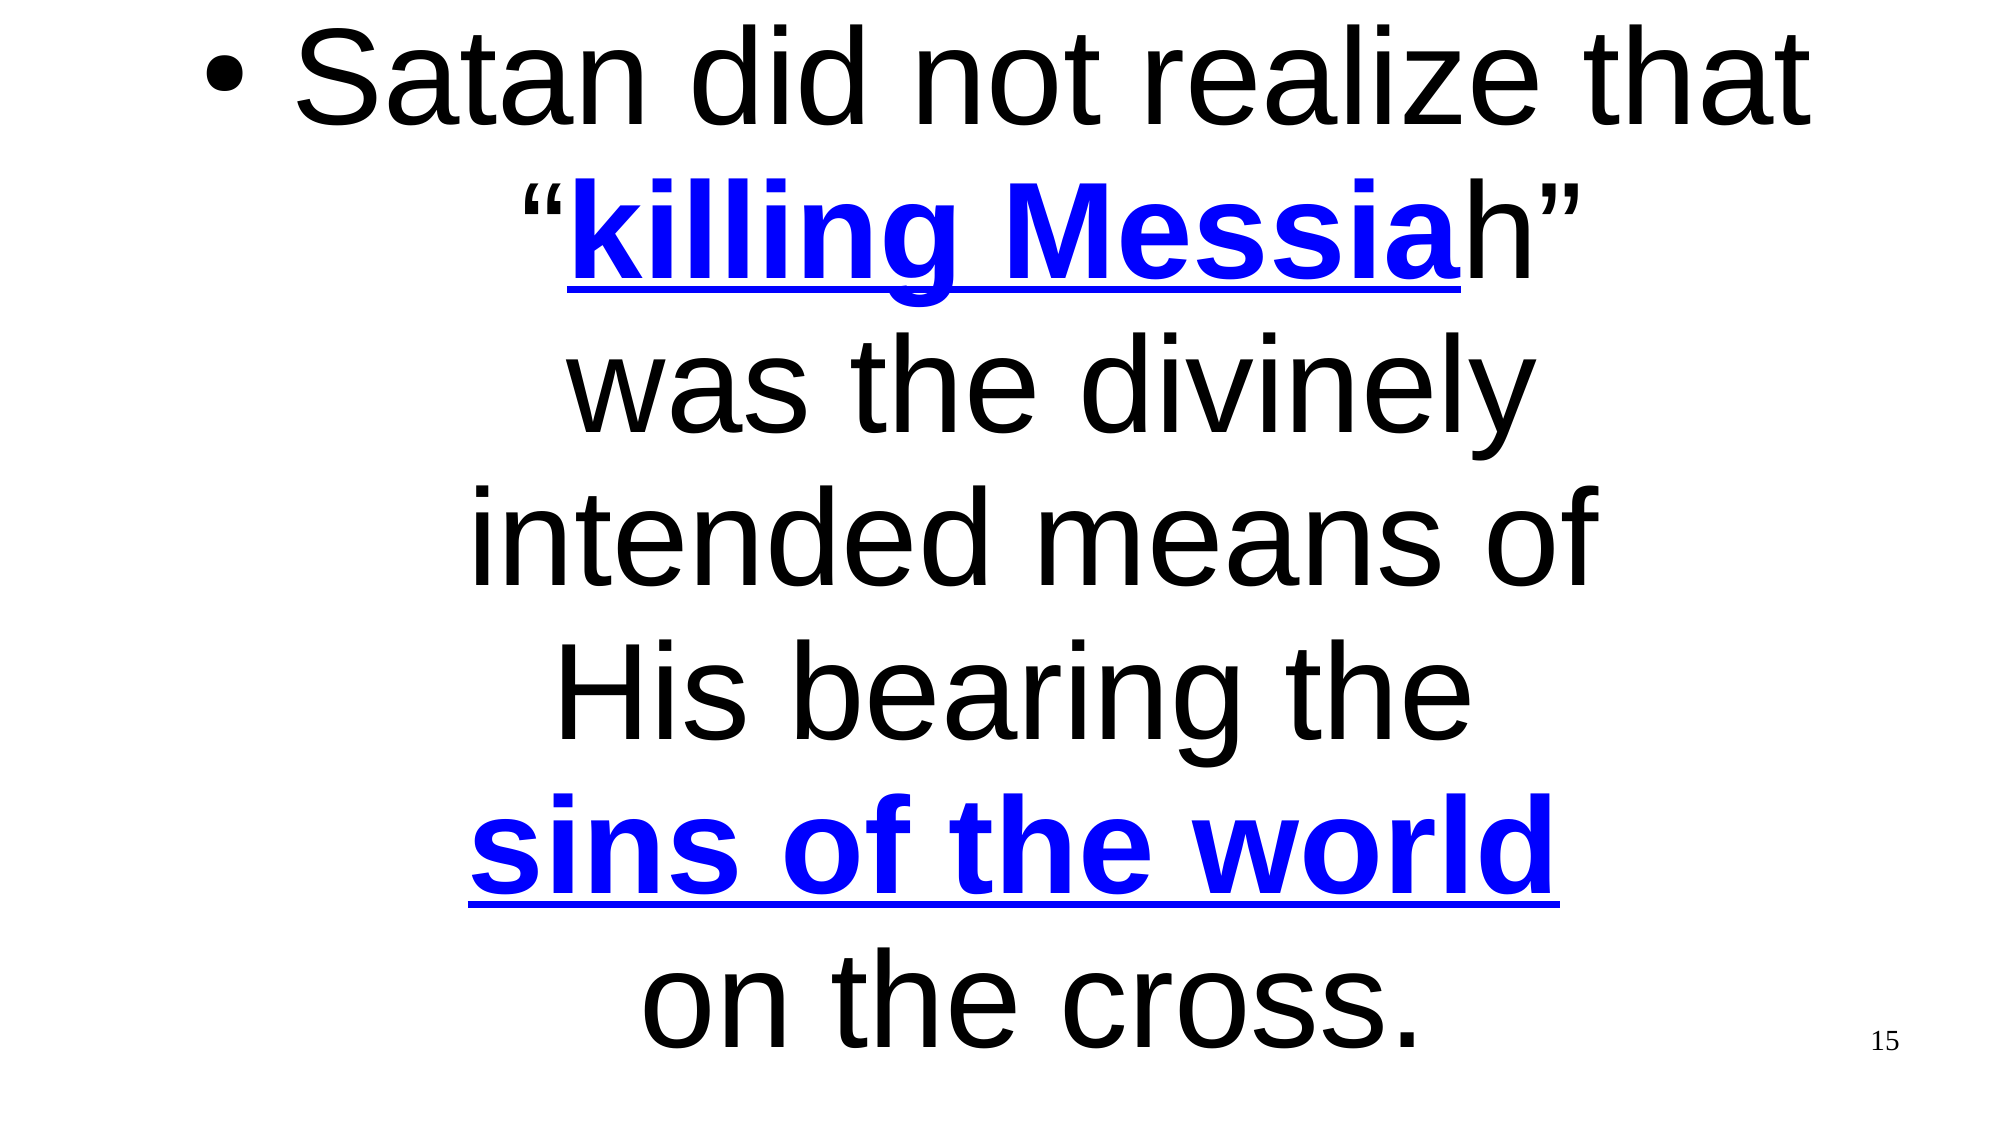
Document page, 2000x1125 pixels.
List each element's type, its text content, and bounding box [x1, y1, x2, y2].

list Satan did not realize that “killing Messiah” was the divinely intended means of His bearing the sins of the world on the cross. [0, 0, 1996, 1123]
